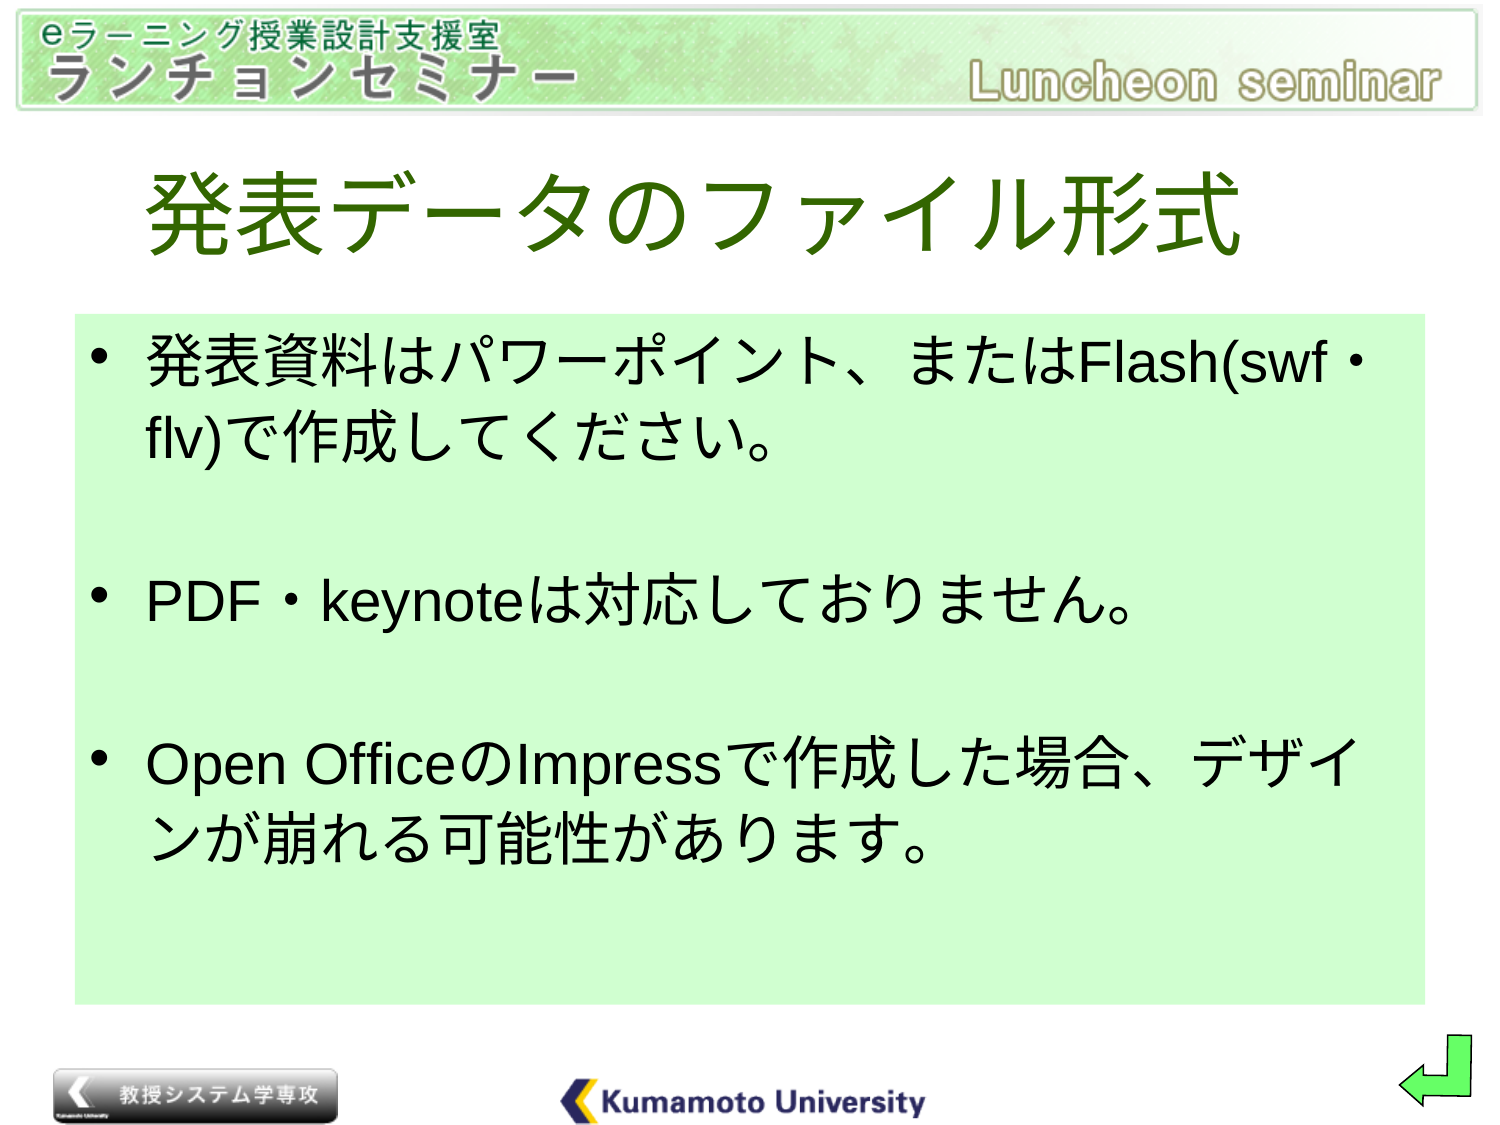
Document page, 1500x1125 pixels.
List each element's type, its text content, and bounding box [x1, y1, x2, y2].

title 発表データのファイル形式 [75, 115, 1426, 303]
list 発表資料はパワーポイント、またはFlash(swf・flv)で作成してください。 PDF・keynoteは対応しておりません。 Open OfficeのImpressで作成した場合、デザインが崩れる可能性があります。 [74, 313, 1426, 1005]
picture [560, 1078, 927, 1125]
picture [53, 1067, 338, 1125]
picture [13, 4, 1483, 116]
